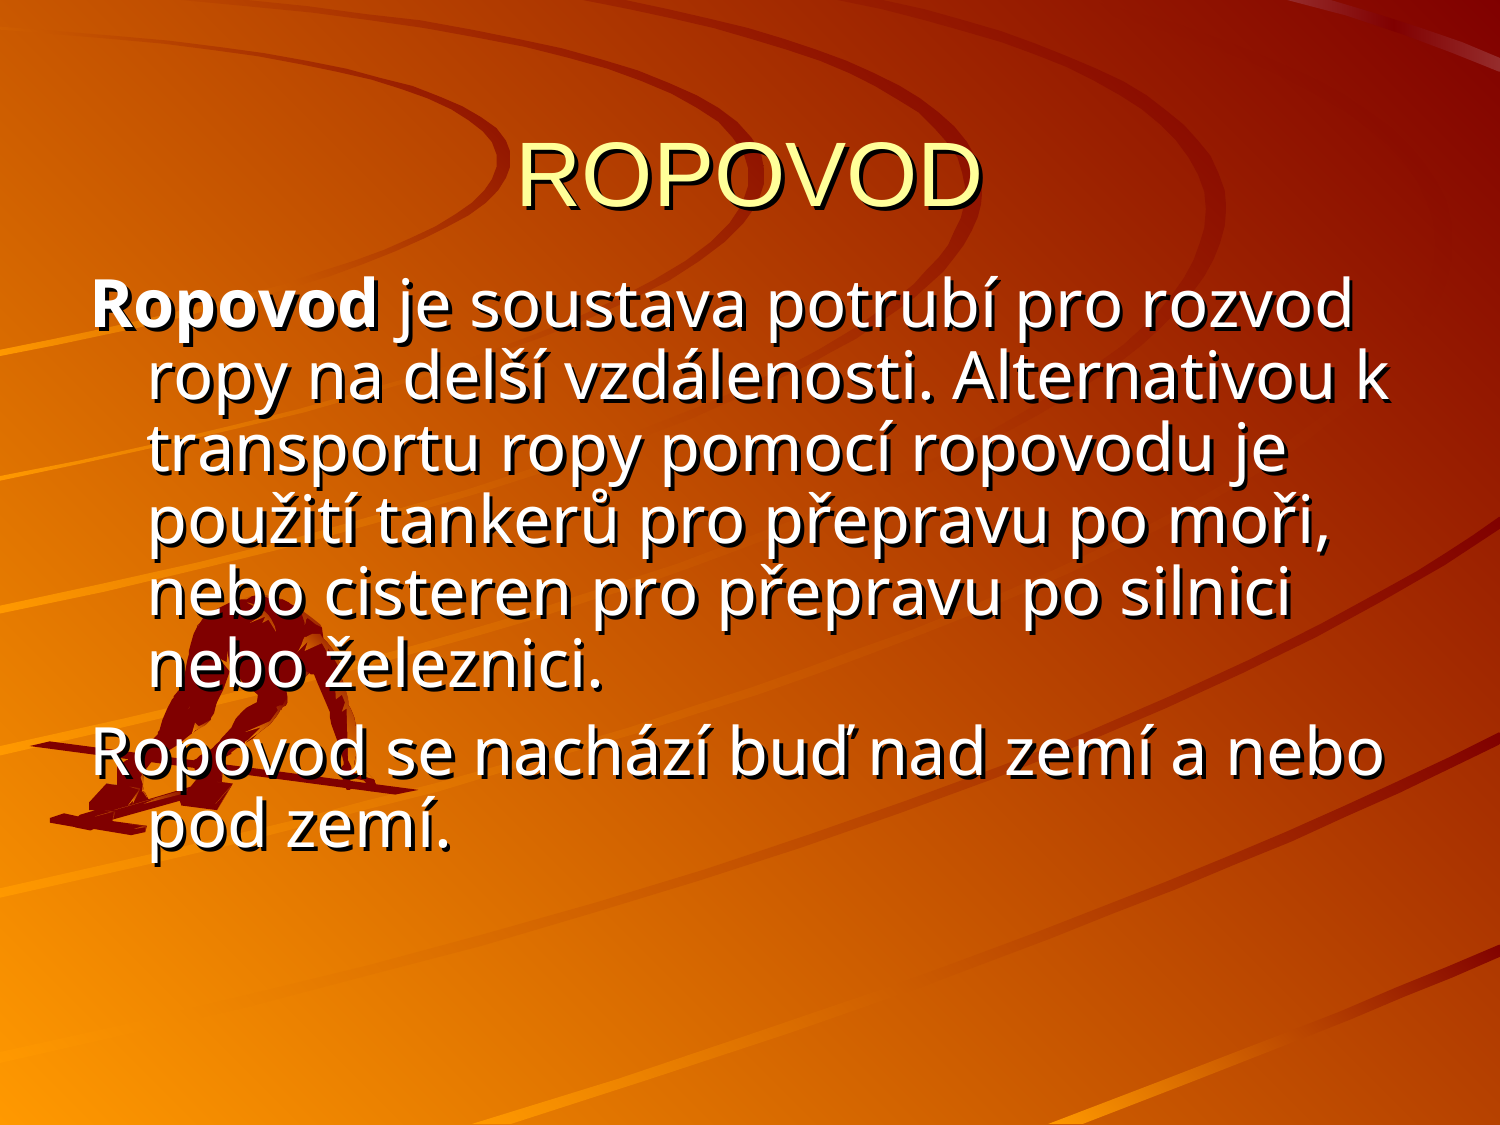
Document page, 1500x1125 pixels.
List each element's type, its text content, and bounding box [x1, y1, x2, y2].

list Ropovod je soustava potrubí pro rozvod ropy na delší vzdálenosti. Alternativou k transportu ropy pomocí ropovodu je použití tankerů pro přepravu po moři, nebo cisteren pro přepravu po silnici nebo železnici. Ropovod se nachází buď nad zemí a nebo pod zemí. [75, 262, 1426, 1006]
title ROPOVOD [75, 25, 1426, 233]
